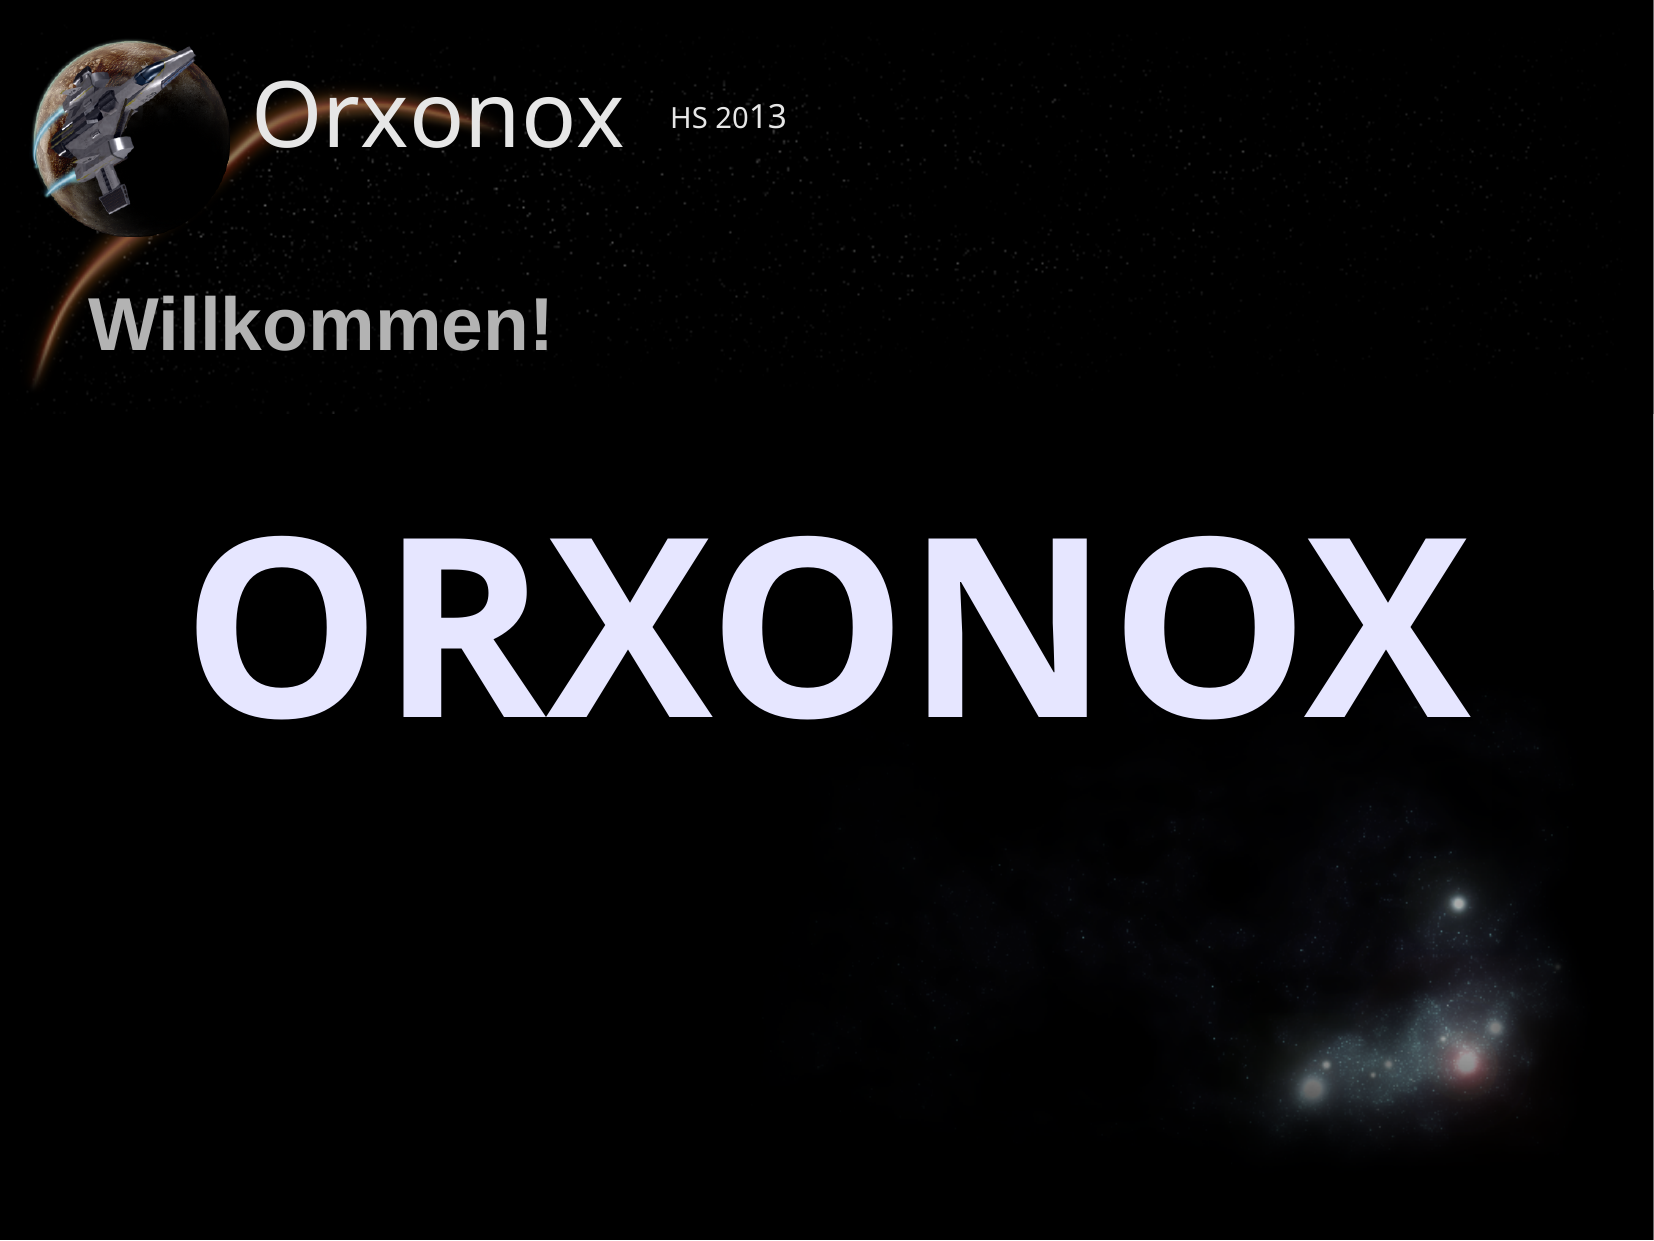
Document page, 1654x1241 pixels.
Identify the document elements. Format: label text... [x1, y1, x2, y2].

subtitle ORXONOX [82, 413, 1571, 827]
title Willkommen! [88, 273, 1577, 377]
picture [644, 590, 1654, 1240]
picture [0, 0, 1654, 521]
